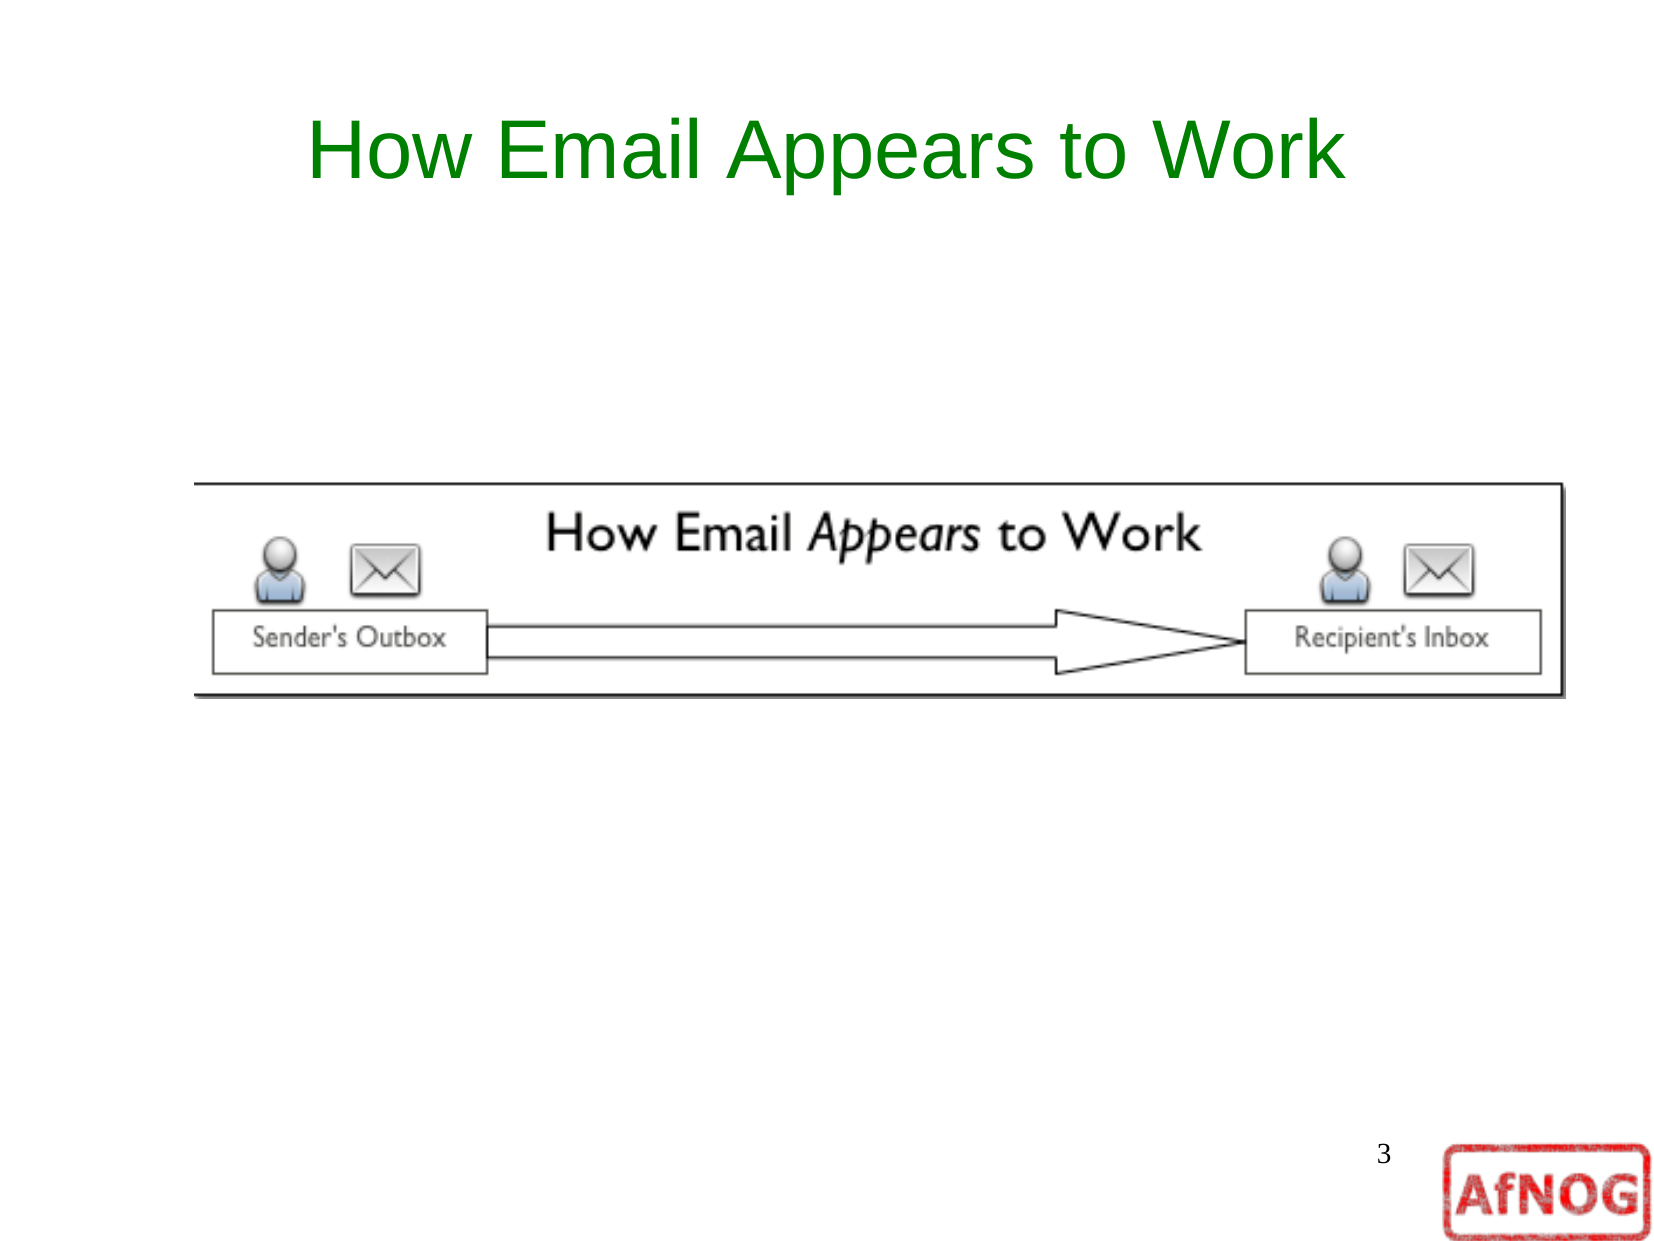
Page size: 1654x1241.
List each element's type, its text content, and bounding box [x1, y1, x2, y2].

title How Email Appears to Work [82, 15, 1571, 291]
picture [1441, 1141, 1654, 1241]
picture [194, 481, 1566, 699]
